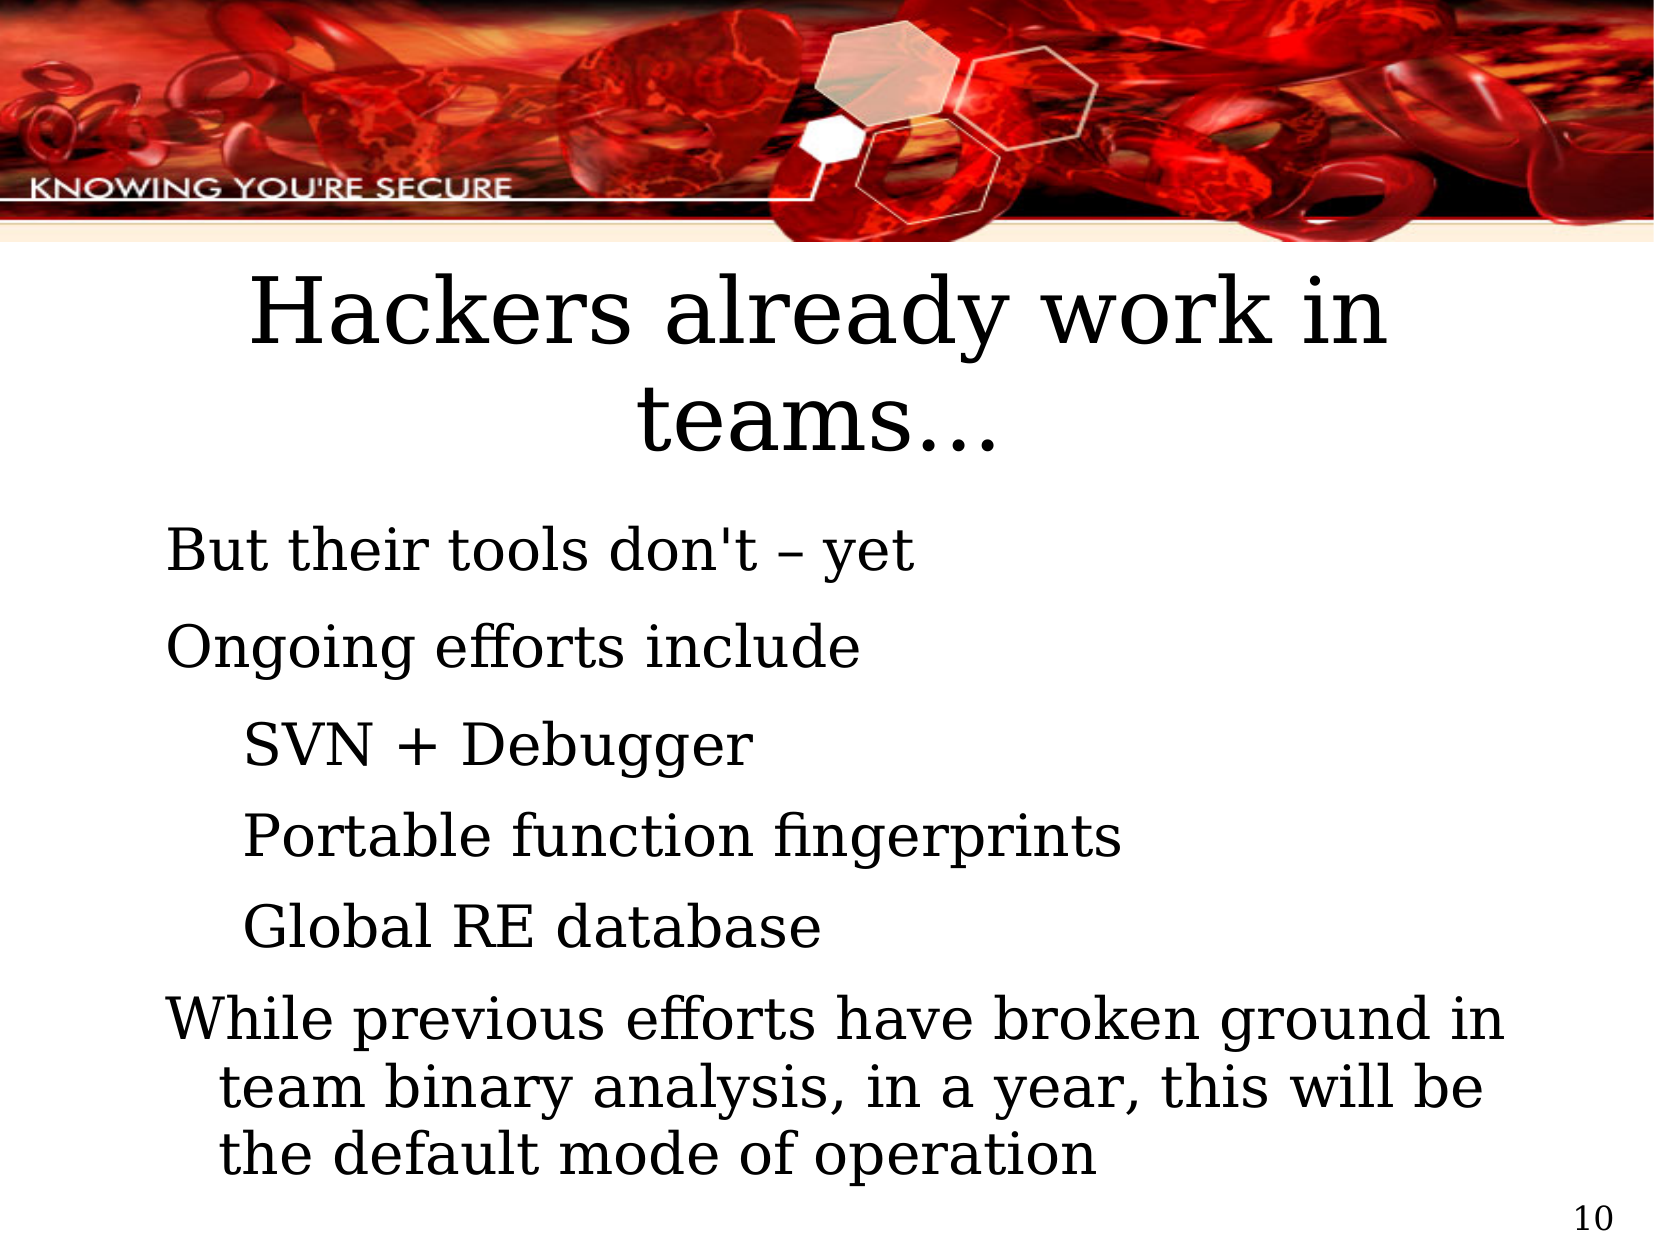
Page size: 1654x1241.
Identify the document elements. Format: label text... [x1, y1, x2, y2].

title Hackers already work in teams... [113, 258, 1526, 473]
picture [0, 0, 1654, 242]
list But their tools don't – yet Ongoing efforts include SVN + Debugger Portable function fingerprints Global RE database While previous efforts have broken ground in team binary analysis, in a year, this will be the default mode of operation [147, 516, 1560, 1189]
